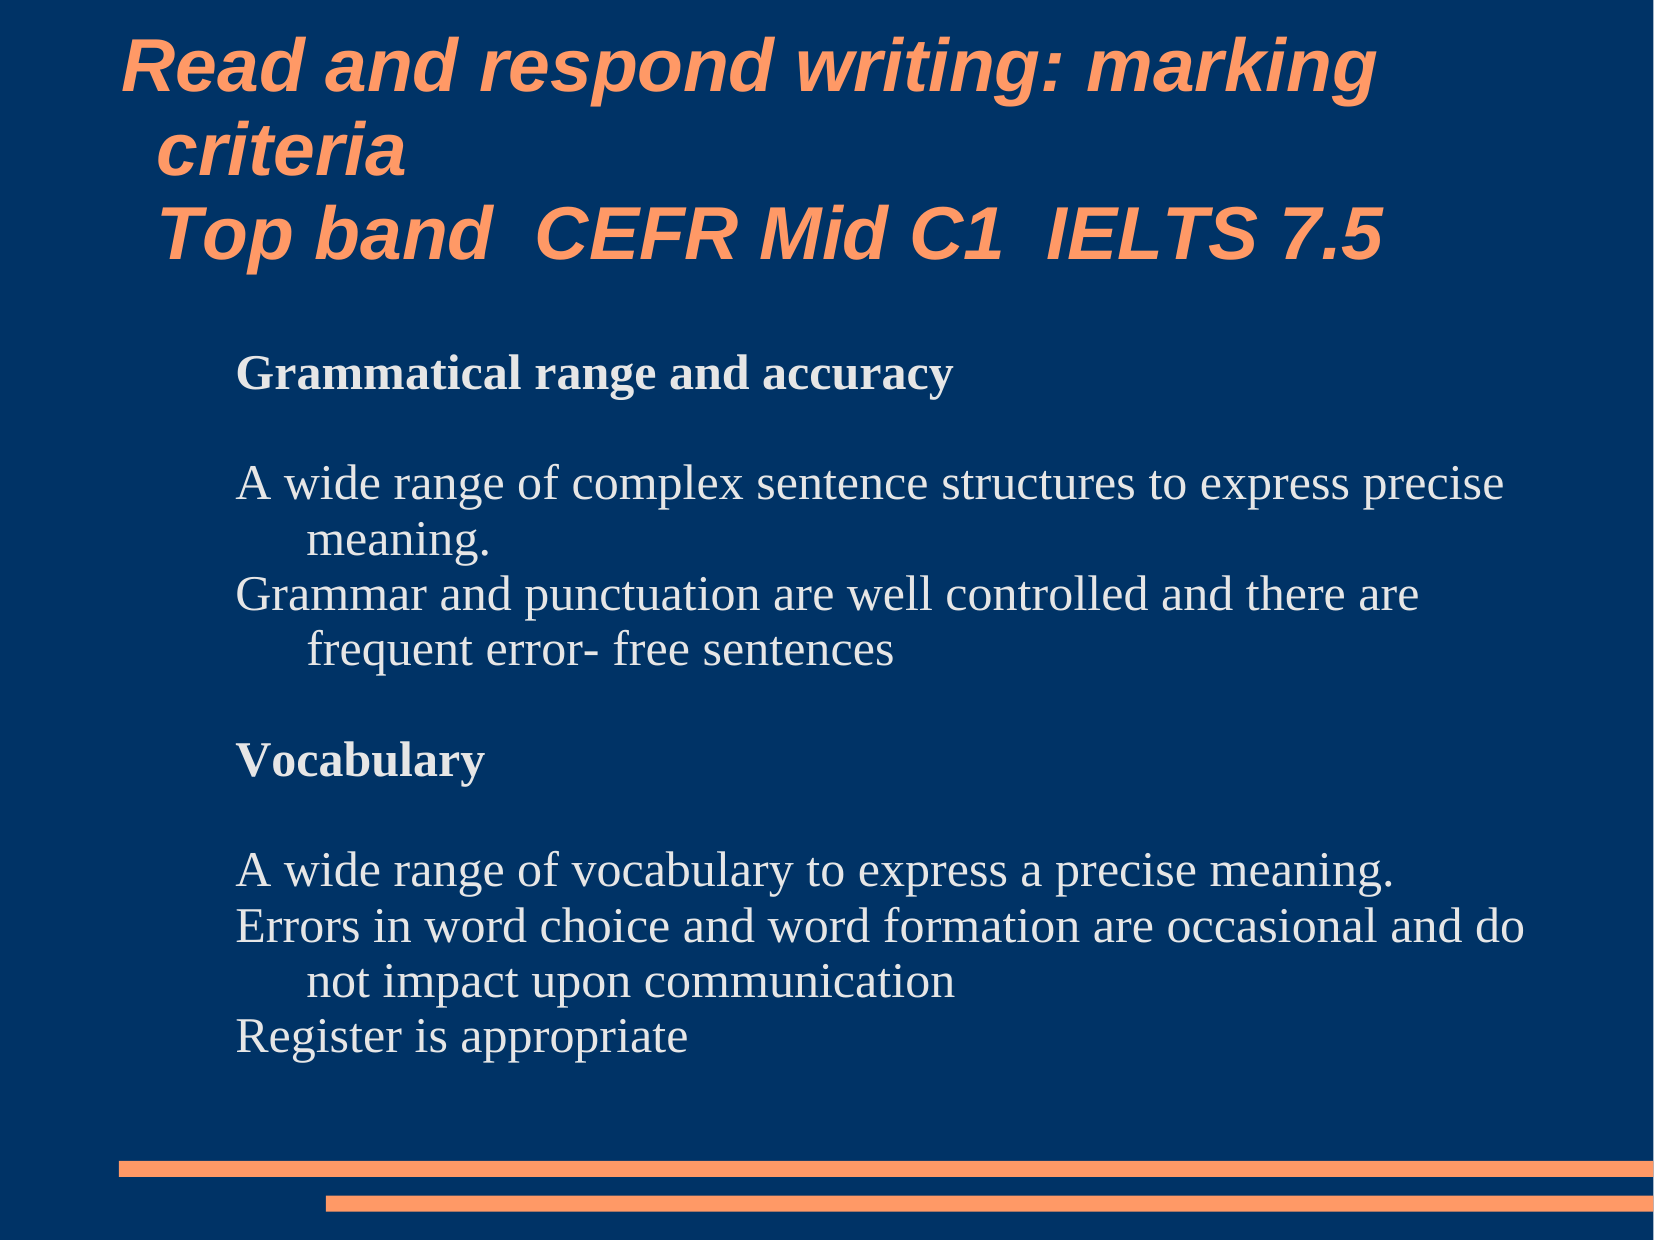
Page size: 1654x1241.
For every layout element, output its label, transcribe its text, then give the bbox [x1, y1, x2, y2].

title Read and respond writing: marking criteria Top band CEFR Mid C1 IELTS 7.5 [121, 23, 1534, 276]
list Grammatical range and accuracy A wide range of complex sentence structures to express precise meaning. Grammar and punctuation are well controlled and there are frequent error- free sentences Vocabulary A wide range of vocabulary to express a precise meaning. Errors in word choice and word formation are occasional and do not impact upon communication Register is appropriate [152, 344, 1534, 1127]
